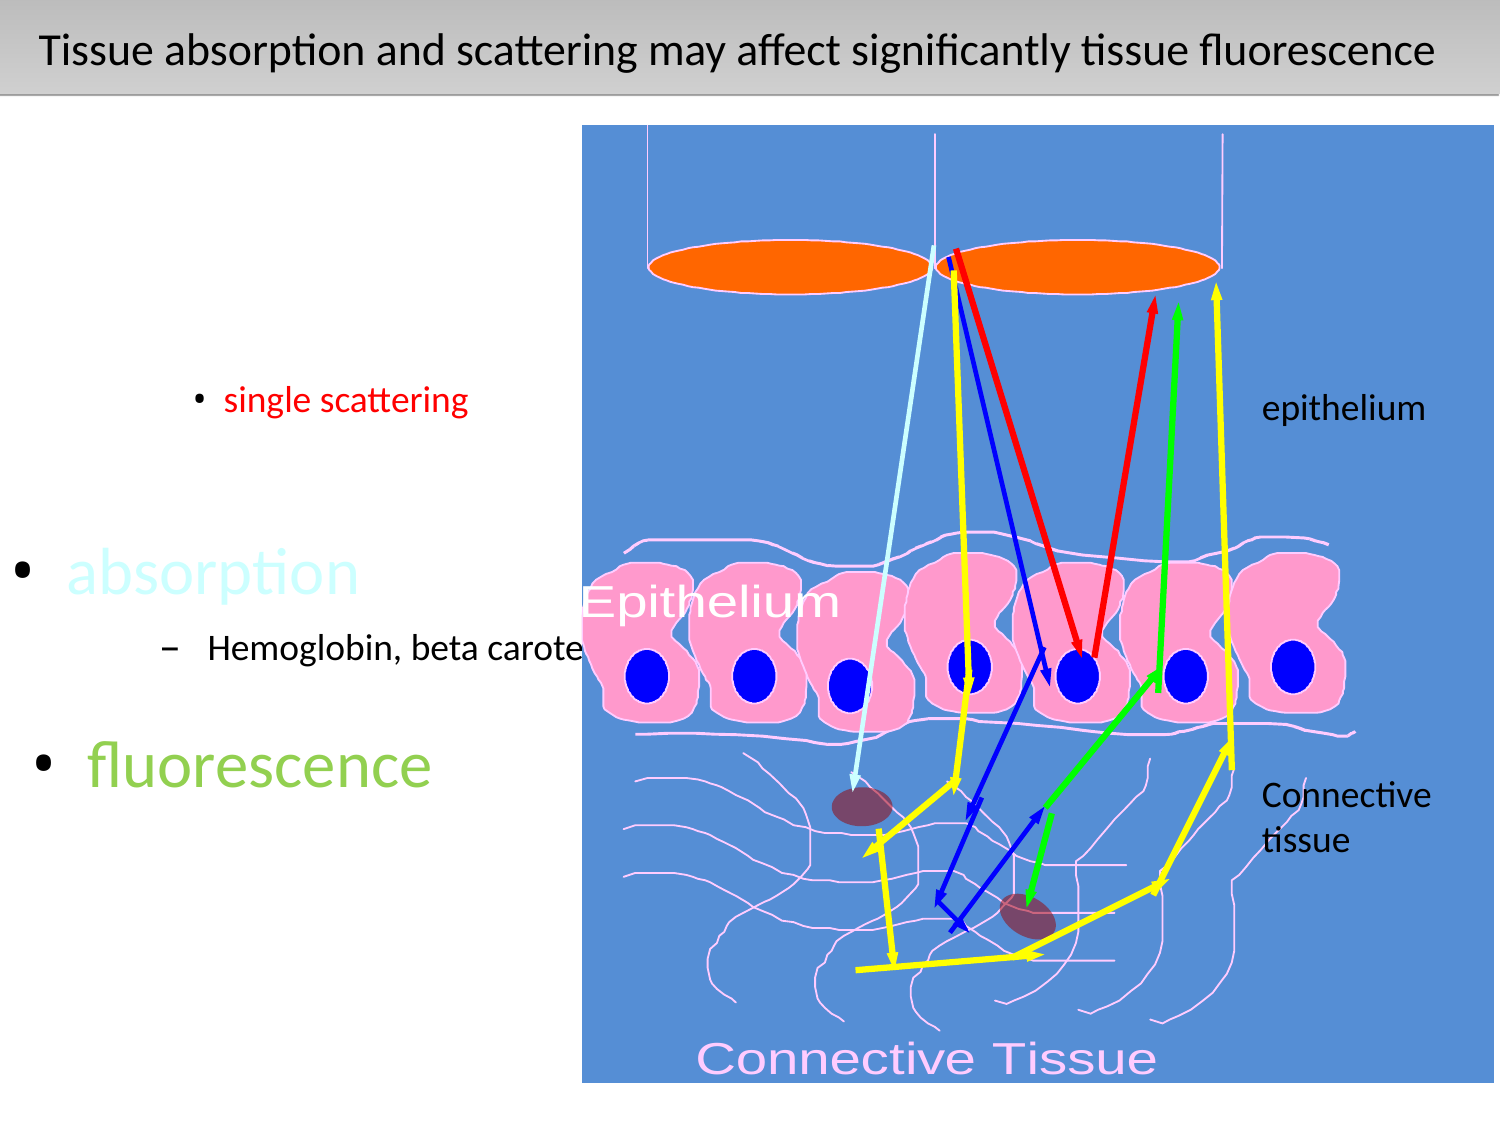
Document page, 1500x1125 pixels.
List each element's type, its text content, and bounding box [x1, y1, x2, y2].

text_box epithelium [1246, 375, 1500, 436]
text_box absorption Hemoglobin, beta carotene [0, 521, 581, 633]
title Tissue absorption and scattering may affect significantly tissue fluorescence [23, 0, 1477, 94]
chart [581, 125, 1495, 1083]
text_box single scattering [112, 367, 550, 443]
text_box Connective tissue [1246, 762, 1500, 869]
text_box [999, 893, 1056, 940]
text_box fluorescence [16, 714, 581, 826]
text_box [3, 75, 1454, 263]
text_box [831, 787, 893, 827]
